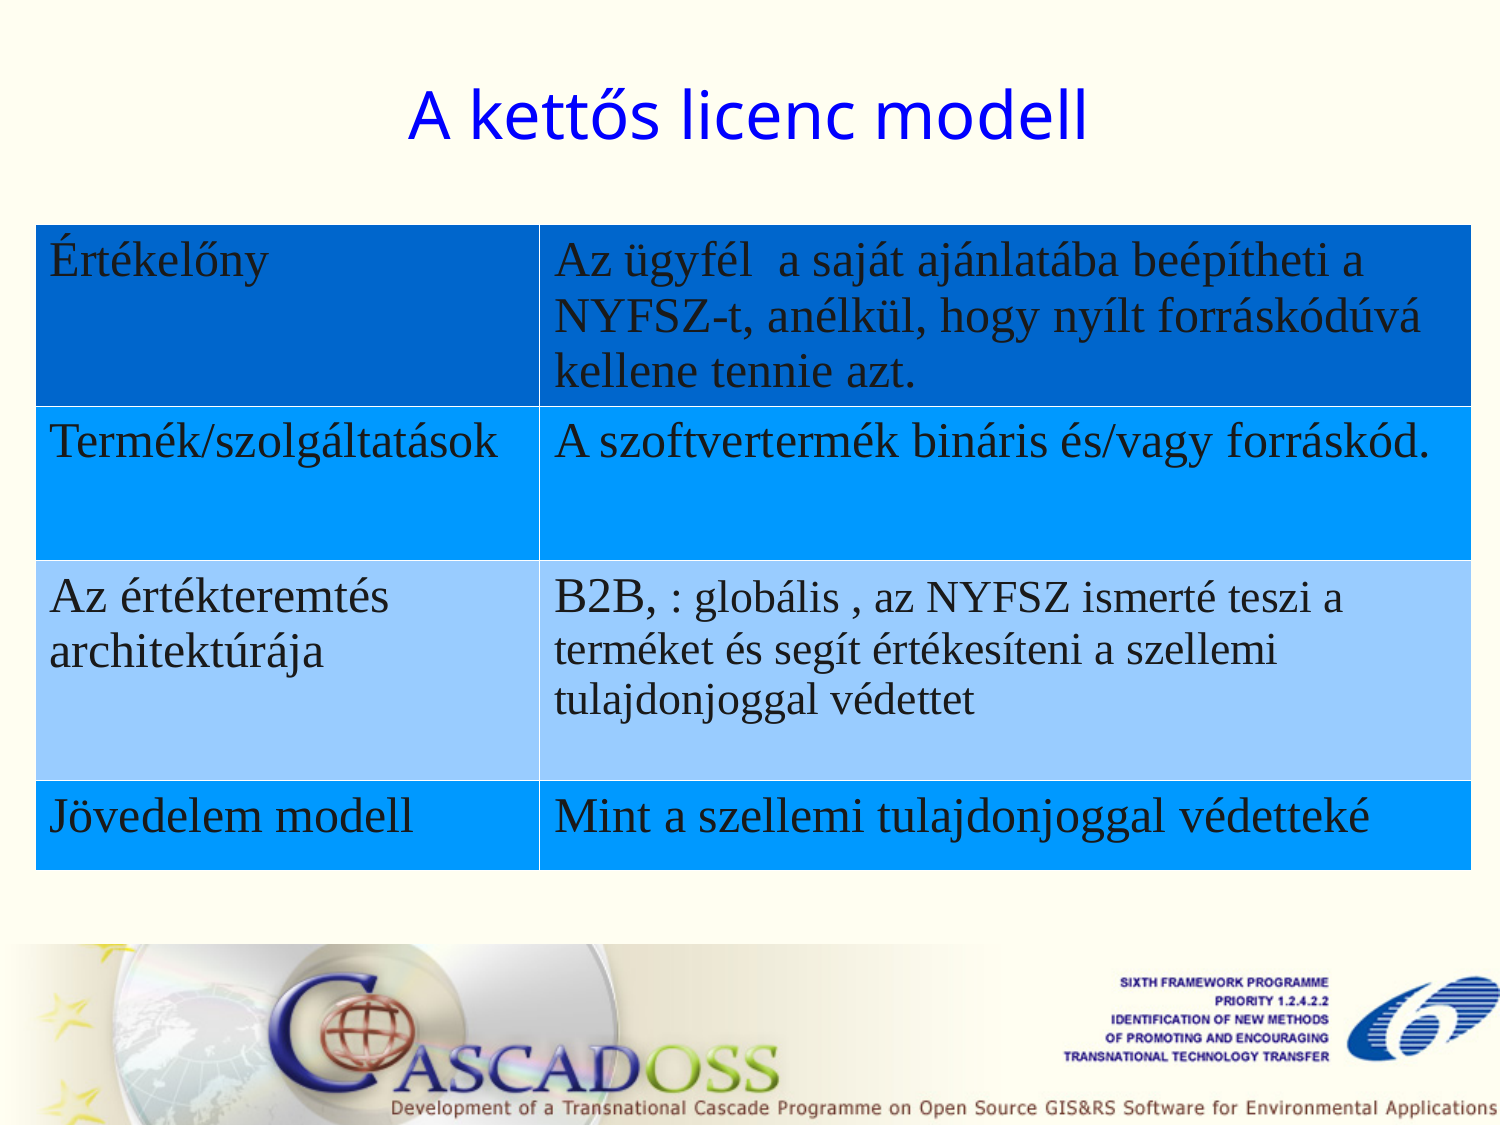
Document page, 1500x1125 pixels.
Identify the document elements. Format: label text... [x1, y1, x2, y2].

title A kettős licenc modell [74, 13, 1425, 216]
picture [0, 944, 1500, 1125]
picture [35, 224, 1471, 871]
